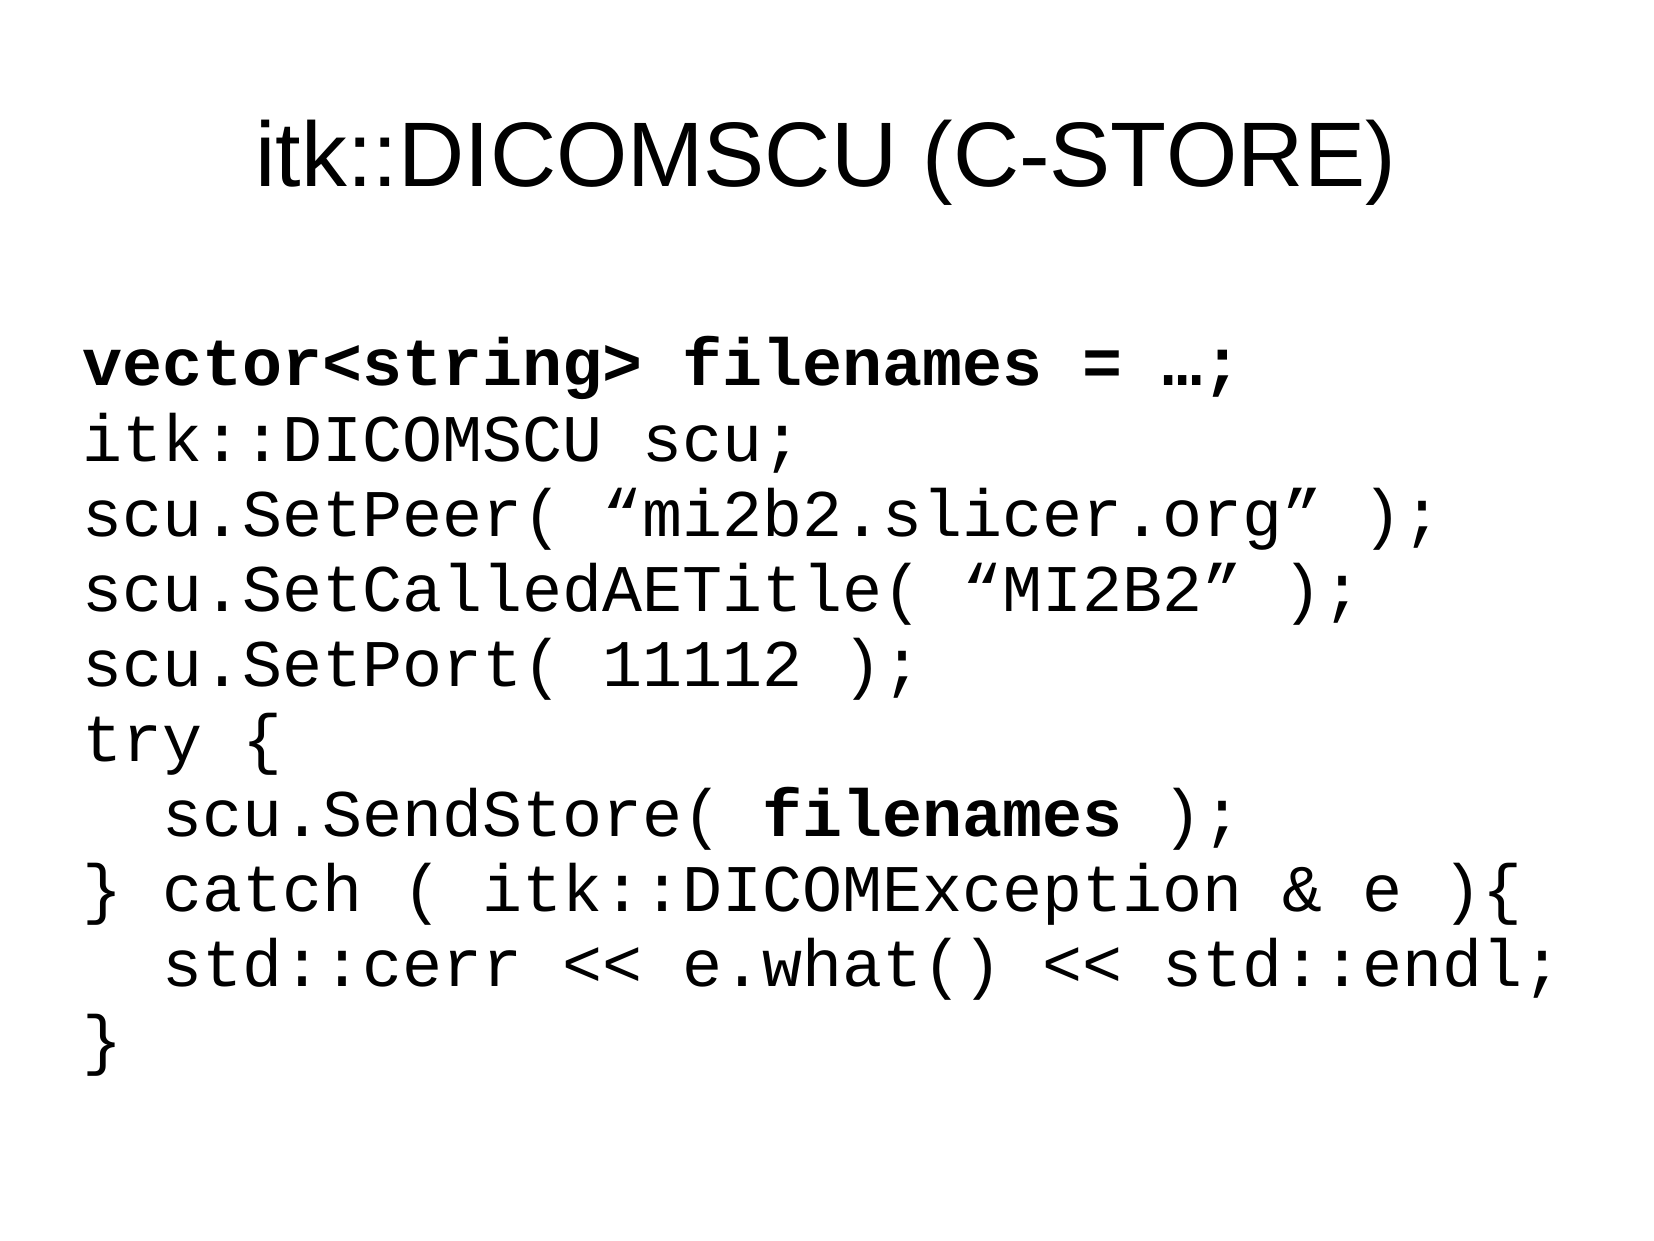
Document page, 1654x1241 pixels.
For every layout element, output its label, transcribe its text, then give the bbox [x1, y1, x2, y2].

subtitle vector<string> filenames = …; itk::DICOMSCU scu; scu.SetPeer( “mi2b2.slicer.org” ); scu.SetCalledAETitle( “MI2B2” ); scu.SetPort( 11112 ); try { scu.SendStore( filenames ); } catch ( itk::DICOMException & e ){ std::cerr << e.what() << std::endl; } [82, 297, 1571, 1102]
title itk::DICOMSCU (C-STORE) [82, 56, 1571, 249]
